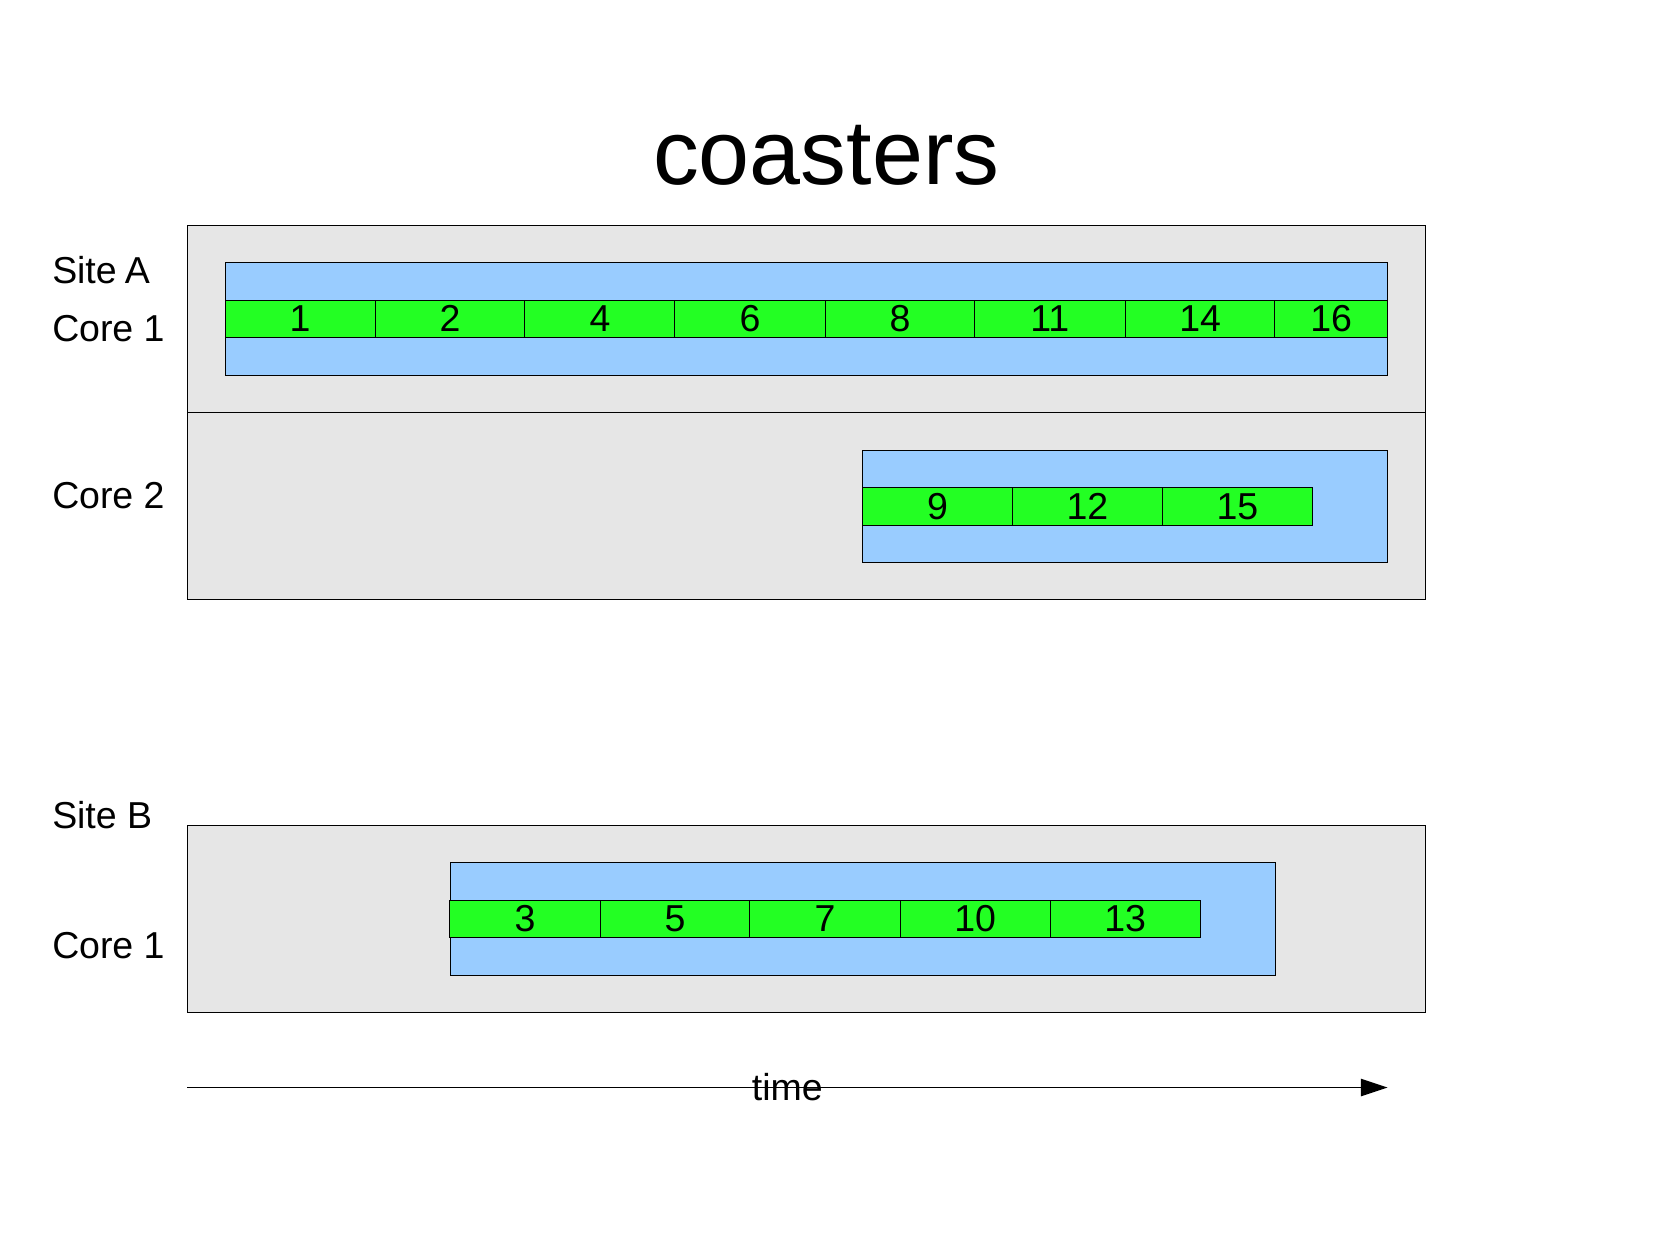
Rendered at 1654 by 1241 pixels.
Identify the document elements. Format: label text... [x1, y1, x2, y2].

text_box [187, 225, 1426, 600]
text_box 9 [862, 487, 1012, 526]
text_box 5 [600, 900, 749, 938]
text_box Core 1 [37, 916, 180, 976]
title coasters [82, 49, 1571, 257]
text_box 6 [674, 300, 825, 338]
text_box 1 [225, 300, 375, 338]
text_box Core 1 [37, 301, 180, 359]
text_box 16 [1274, 300, 1388, 338]
text_box 10 [900, 900, 1050, 938]
text_box [187, 825, 1426, 1013]
text_box 7 [749, 900, 900, 938]
text_box 14 [1125, 300, 1274, 338]
text_box 3 [449, 900, 600, 938]
text_box 2 [375, 300, 524, 338]
text_box 8 [825, 300, 974, 338]
text_box Site A [37, 241, 188, 301]
text_box 12 [1012, 487, 1162, 526]
text_box Site B [37, 787, 188, 846]
text_box 15 [1162, 487, 1313, 526]
text_box 4 [524, 300, 674, 338]
text_box 13 [1050, 900, 1201, 938]
text_box Core 2 [37, 466, 180, 525]
text_box 11 [974, 300, 1125, 338]
